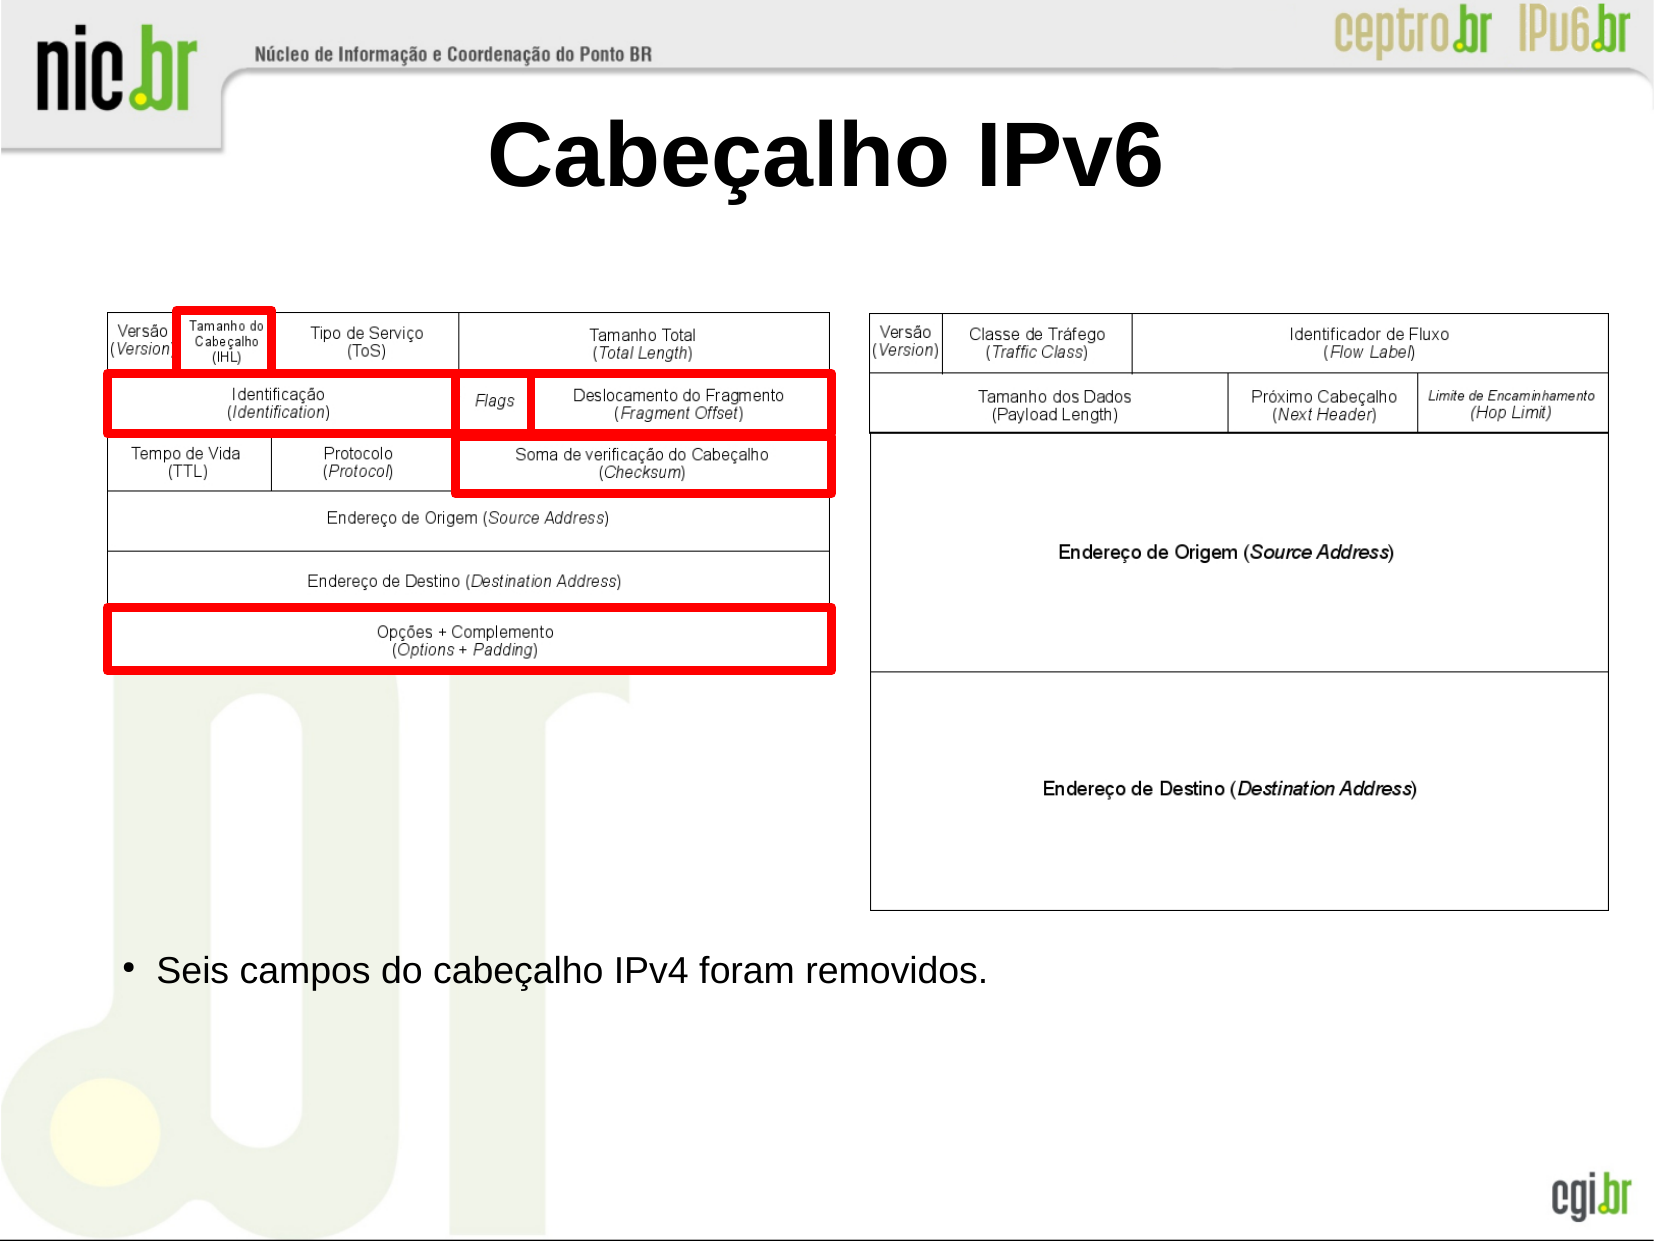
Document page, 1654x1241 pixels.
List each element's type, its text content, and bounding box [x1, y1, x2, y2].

text_box Cabeçalho IPv6 [88, 97, 1565, 215]
picture [0, 0, 1654, 1241]
text_box Seis campos do cabeçalho IPv4 foram removidos. [107, 942, 1609, 996]
